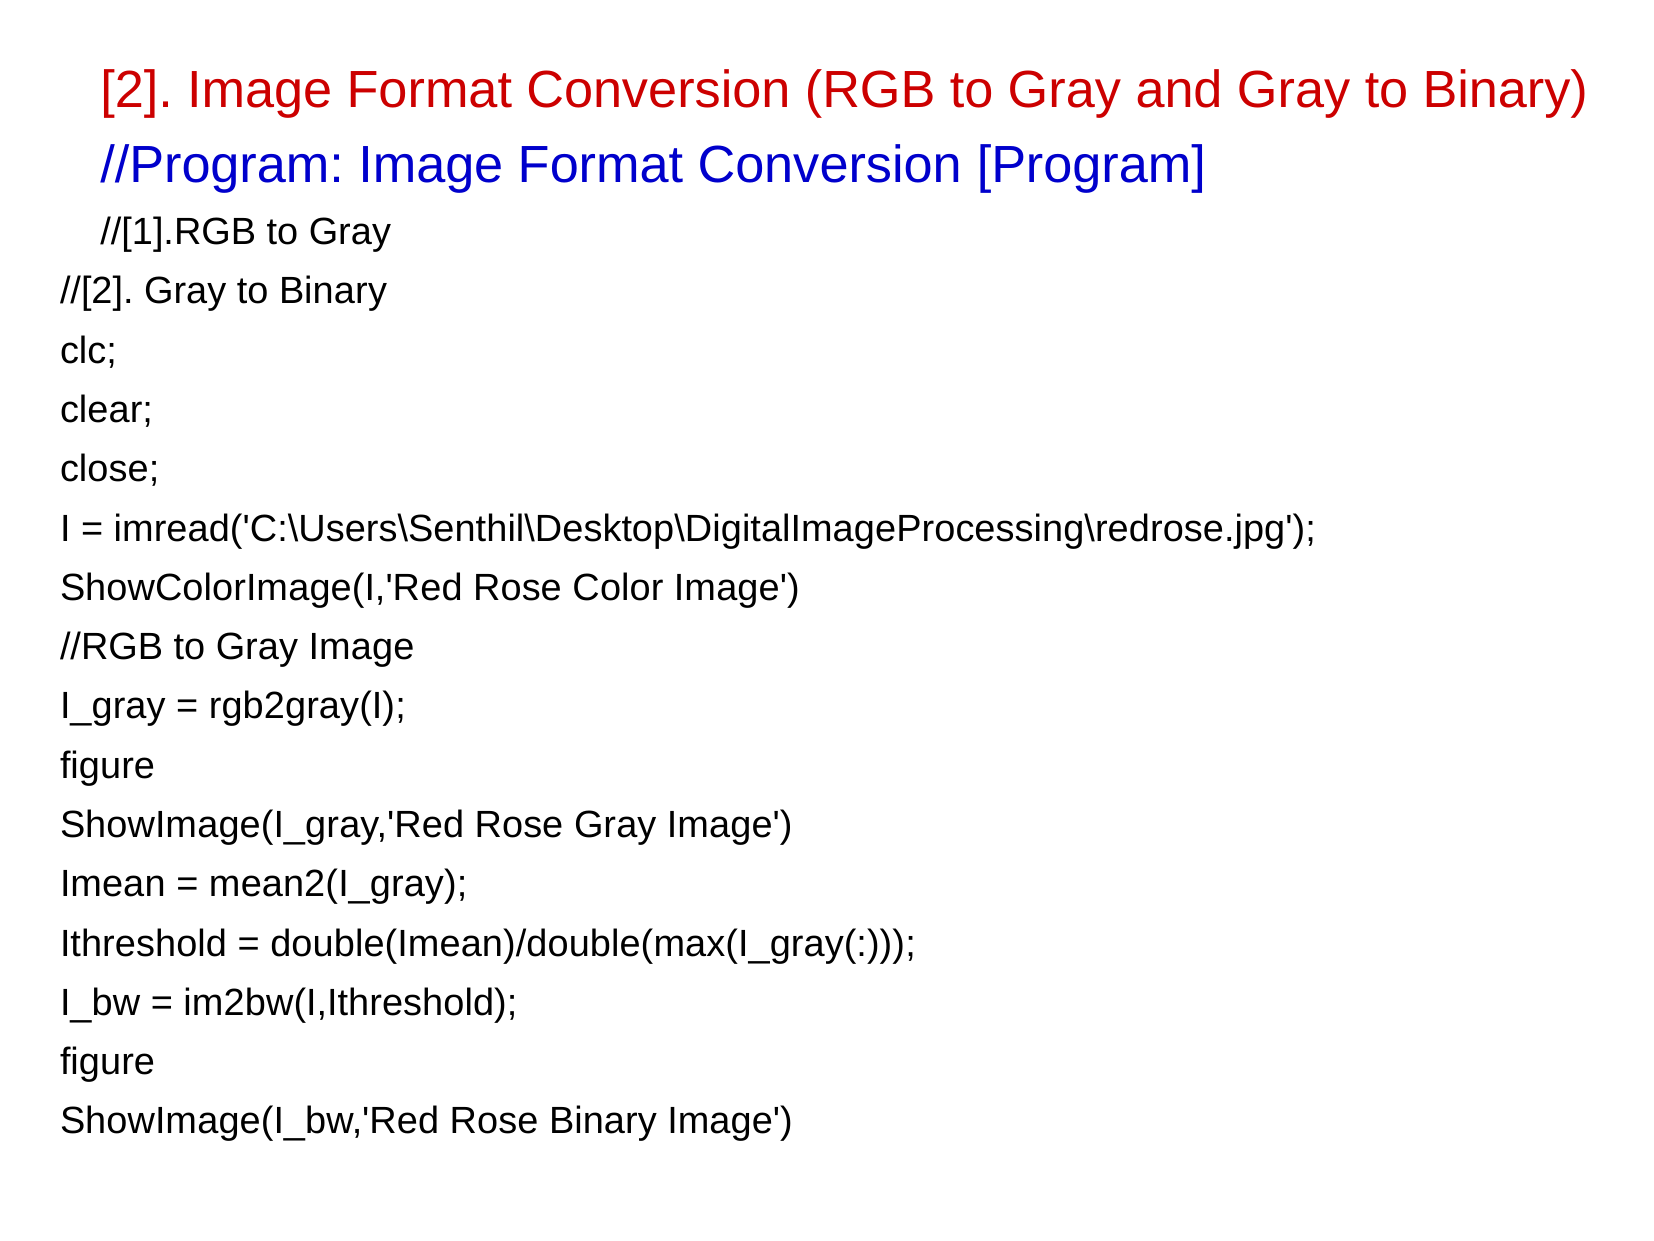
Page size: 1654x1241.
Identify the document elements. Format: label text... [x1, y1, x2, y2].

list [2]. Image Format Conversion (RGB to Gray and Gray to Binary) //Program: Image Format Conversion [Program] //[1].RGB to Gray //[2]. Gray to Binary clc; clear; close; I = imread('C:\Users\Senthil\Desktop\DigitalImageProcessing\redrose.jpg'); ShowColorImage(I,'Red Rose Color Image') //RGB to Gray Image I_gray = rgb2gray(I); figure ShowImage(I_gray,'Red Rose Gray Image') Imean = mean2(I_gray); Ithreshold = double(Imean)/double(max(I_gray(:))); I_bw = im2bw(I,Ithreshold); figure ShowImage(I_bw,'Red Rose Binary Image') [60, 60, 1606, 1171]
